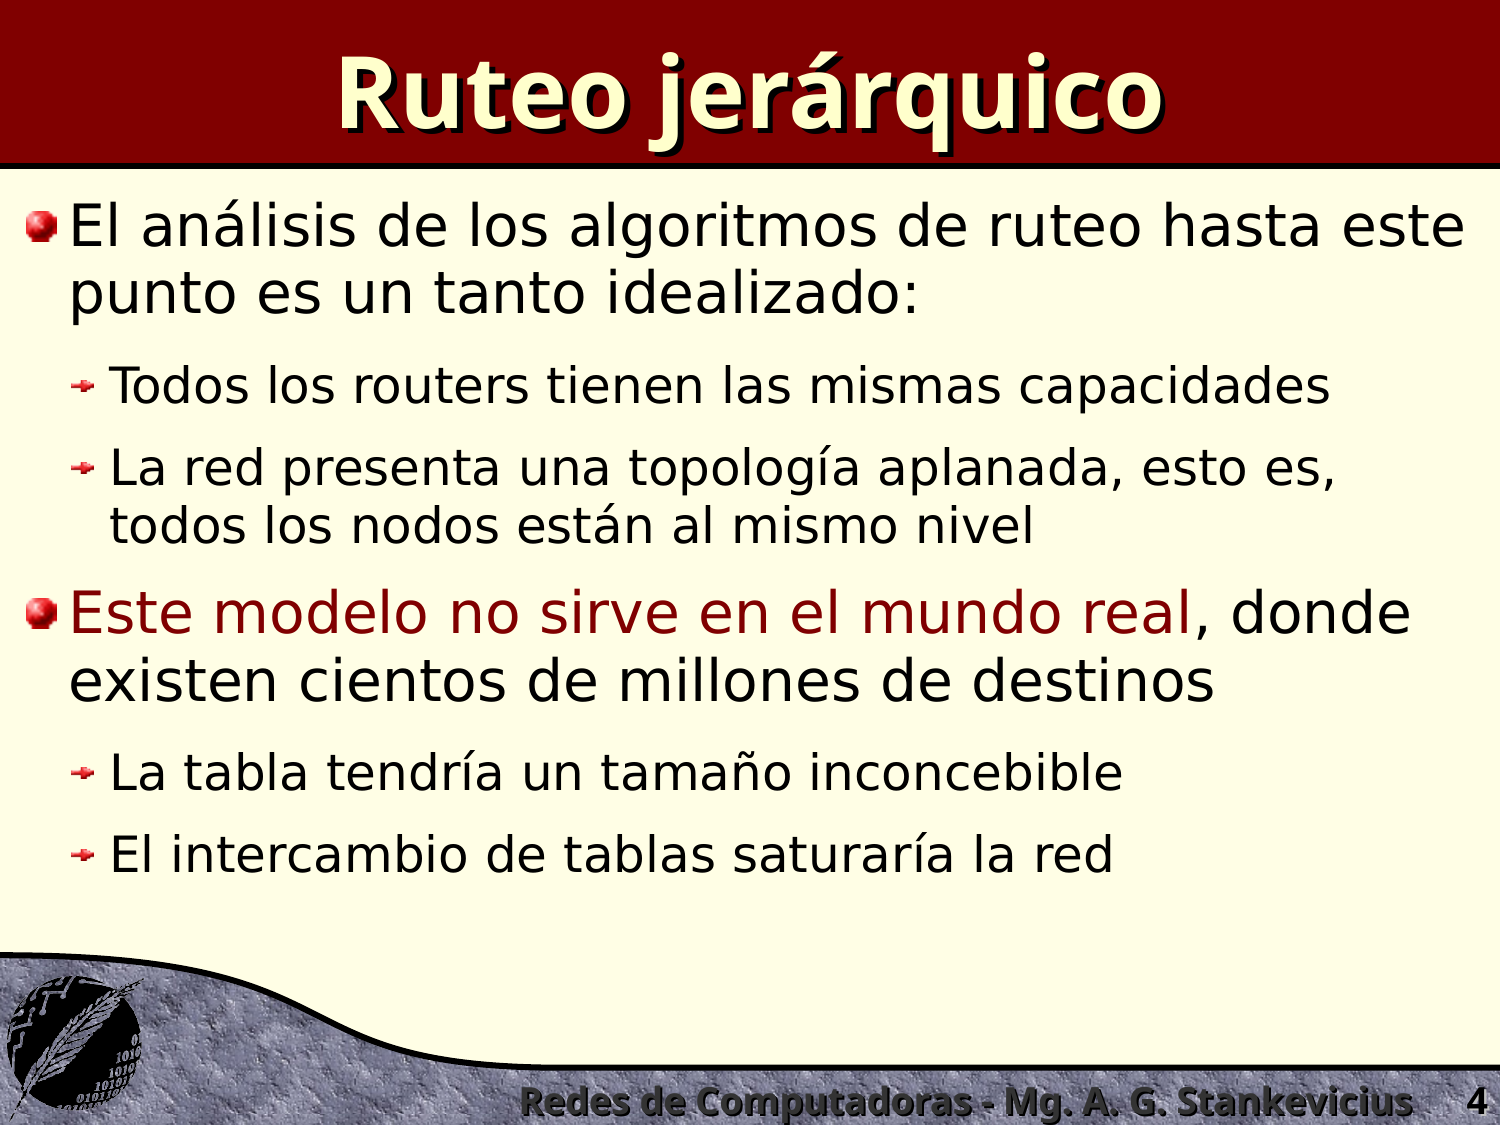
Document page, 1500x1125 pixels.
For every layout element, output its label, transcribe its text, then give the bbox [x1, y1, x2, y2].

picture [0, 959, 1500, 1125]
picture [1047, 1100, 1054, 1110]
picture [790, 1100, 795, 1110]
title Ruteo jerárquico [15, 5, 1485, 160]
list El análisis de los algoritmos de ruteo hasta este punto es un tanto idealizado: Todos los routers tienen las mismas capacidades La red presenta una topología aplanada, esto es, todos los nodos están al mismo nivel Este modelo no sirve en el mundo real, donde existen cientos de millones de destinos La tabla tendría un tamaño inconcebible El intercambio de tablas saturaría la red [11, 192, 1486, 921]
